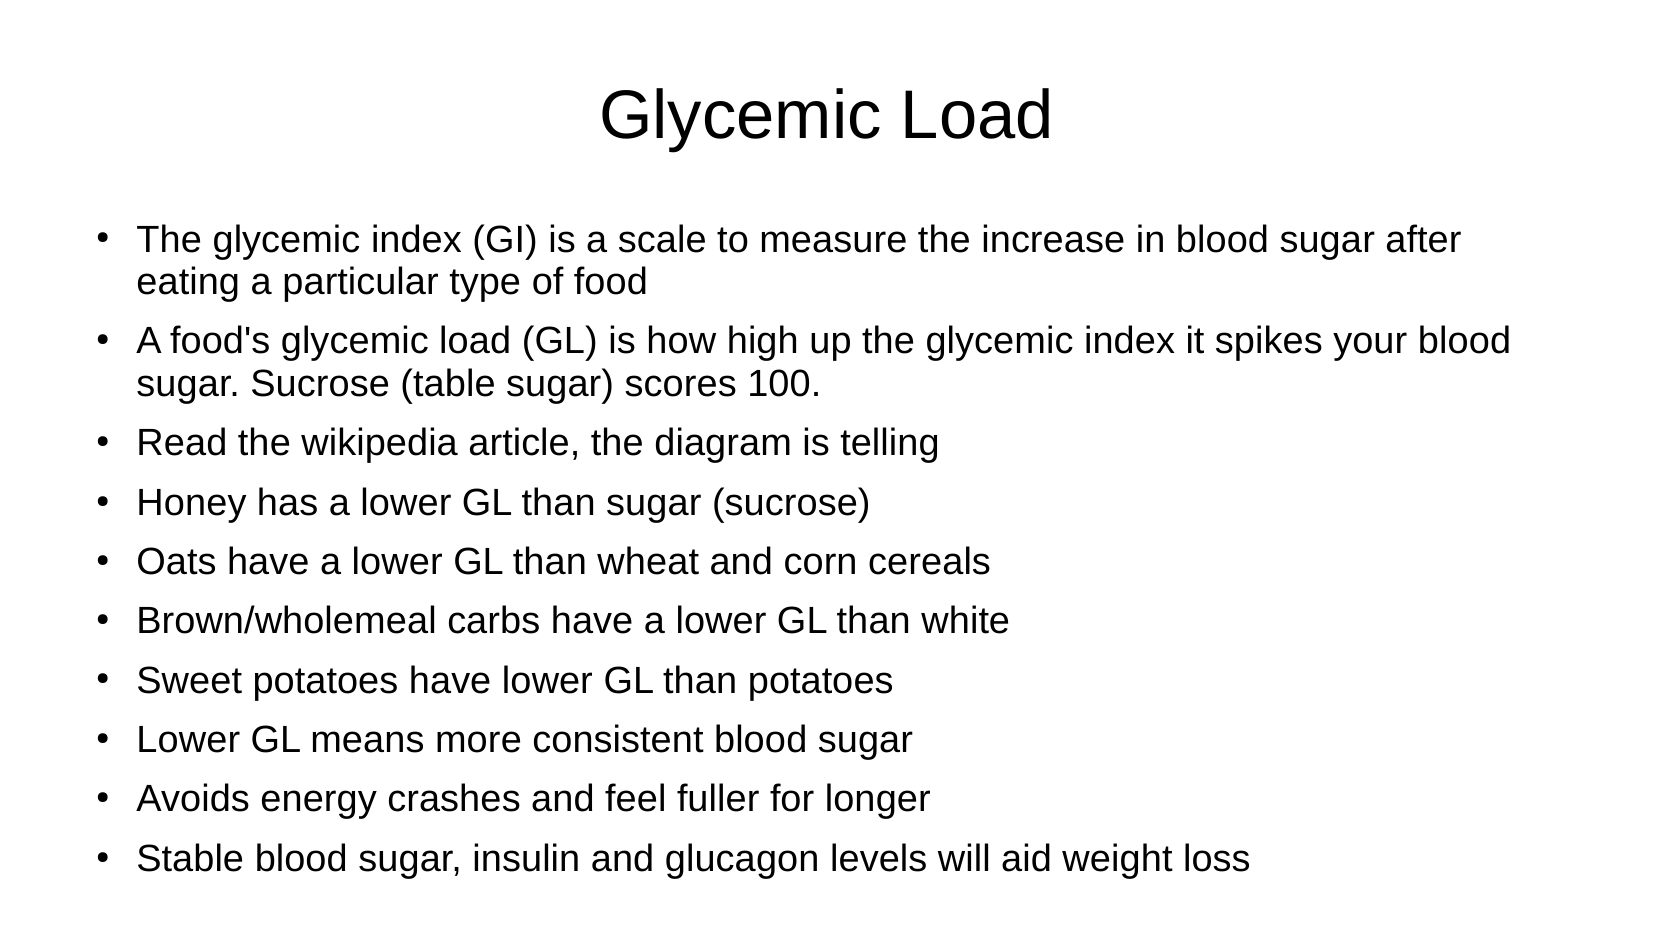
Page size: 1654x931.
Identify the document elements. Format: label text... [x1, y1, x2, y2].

list The glycemic index (GI) is a scale to measure the increase in blood sugar after eating a particular type of food A food's glycemic load (GL) is how high up the glycemic index it spikes your blood sugar. Sucrose (table sugar) scores 100. Read the wikipedia article, the diagram is telling Honey has a lower GL than sugar (sucrose) Oats have a lower GL than wheat and corn cereals Brown/wholemeal carbs have a lower GL than white Sweet potatoes have lower GL than potatoes Lower GL means more consistent blood sugar Avoids energy crashes and feel fuller for longer Stable blood sugar, insulin and glucagon levels will aid weight loss [82, 217, 1571, 886]
title Glycemic Load [82, 37, 1571, 193]
